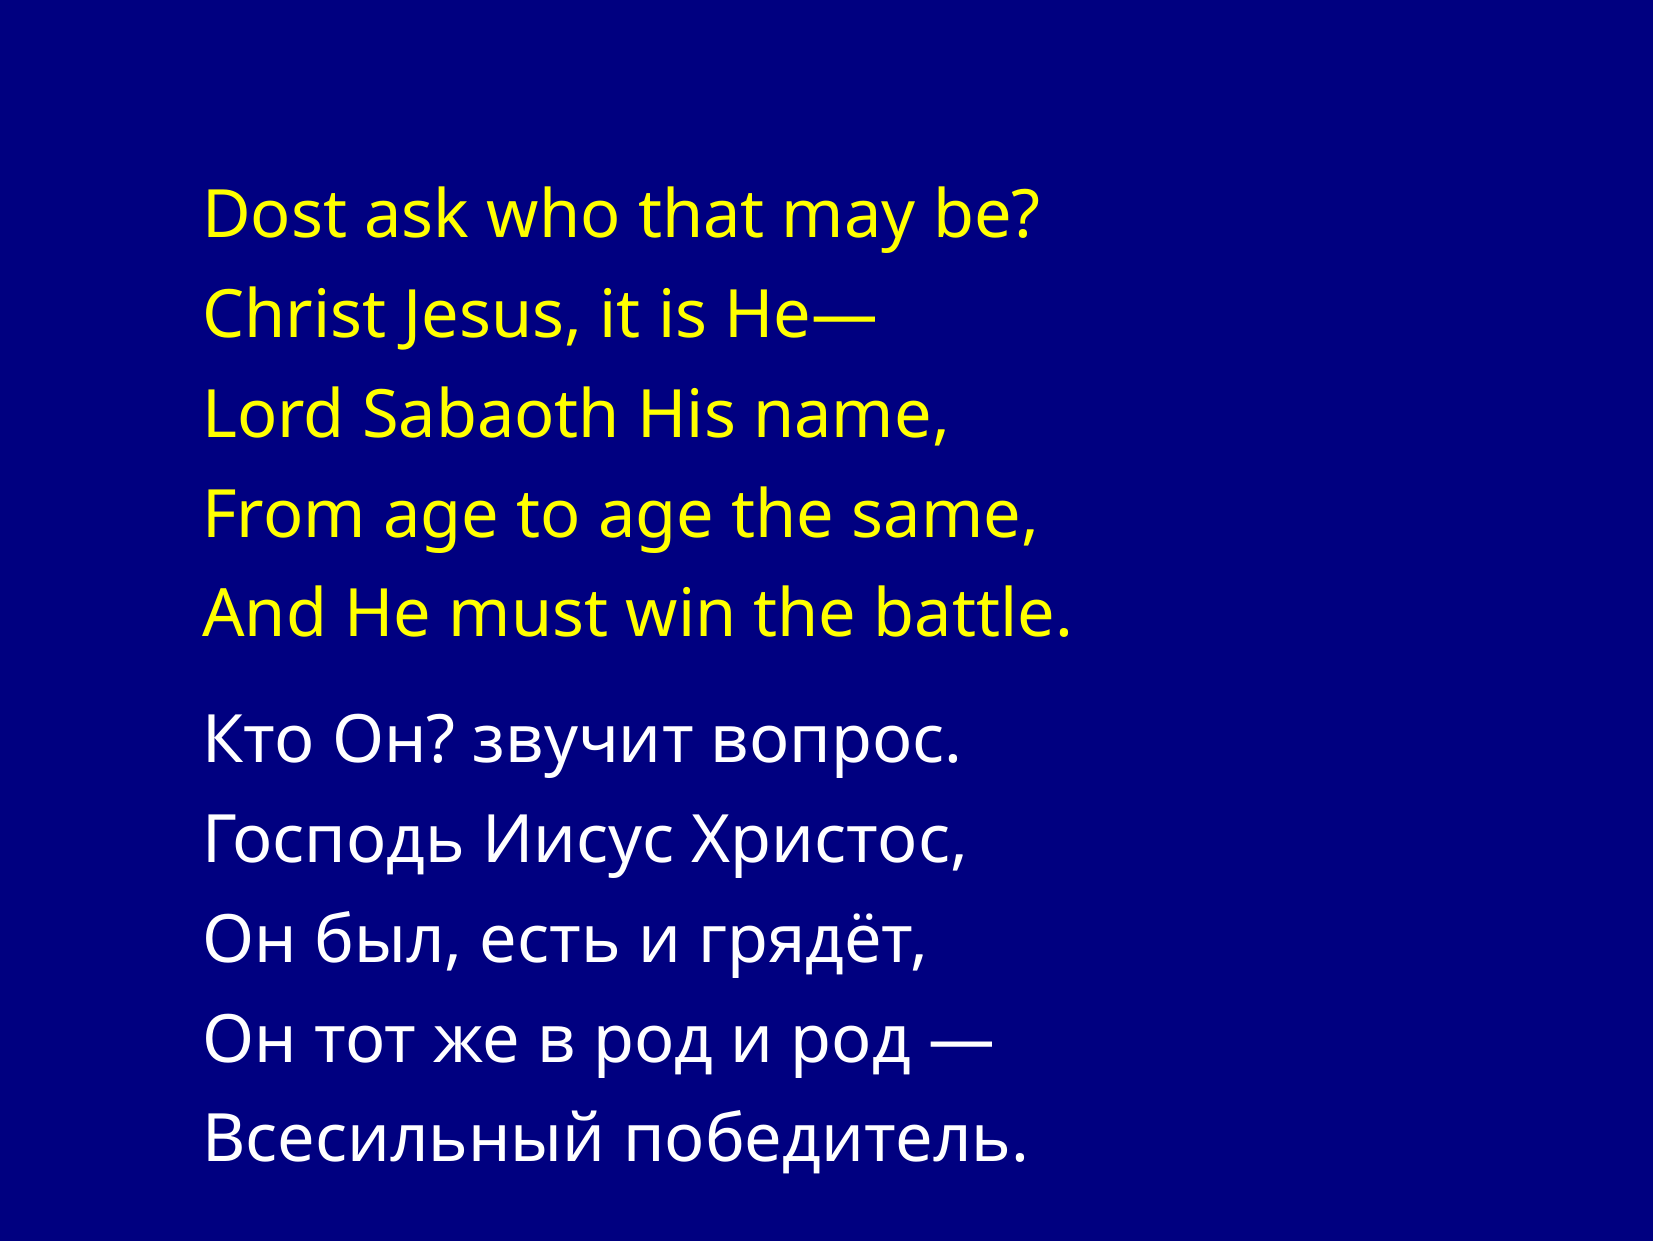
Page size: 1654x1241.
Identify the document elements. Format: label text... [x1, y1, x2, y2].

text_box Dost ask who that may be? Christ Jesus, it is He— Lord Sabaoth His name, From age to age the same, And He must win the battle. [75, 150, 1576, 638]
text_box Кто Он? звучит вопрос. Господь Иисус Христос, Он был, есть и грядёт, Он тот же в род и род — Всесильный победитель. [75, 675, 1576, 1163]
